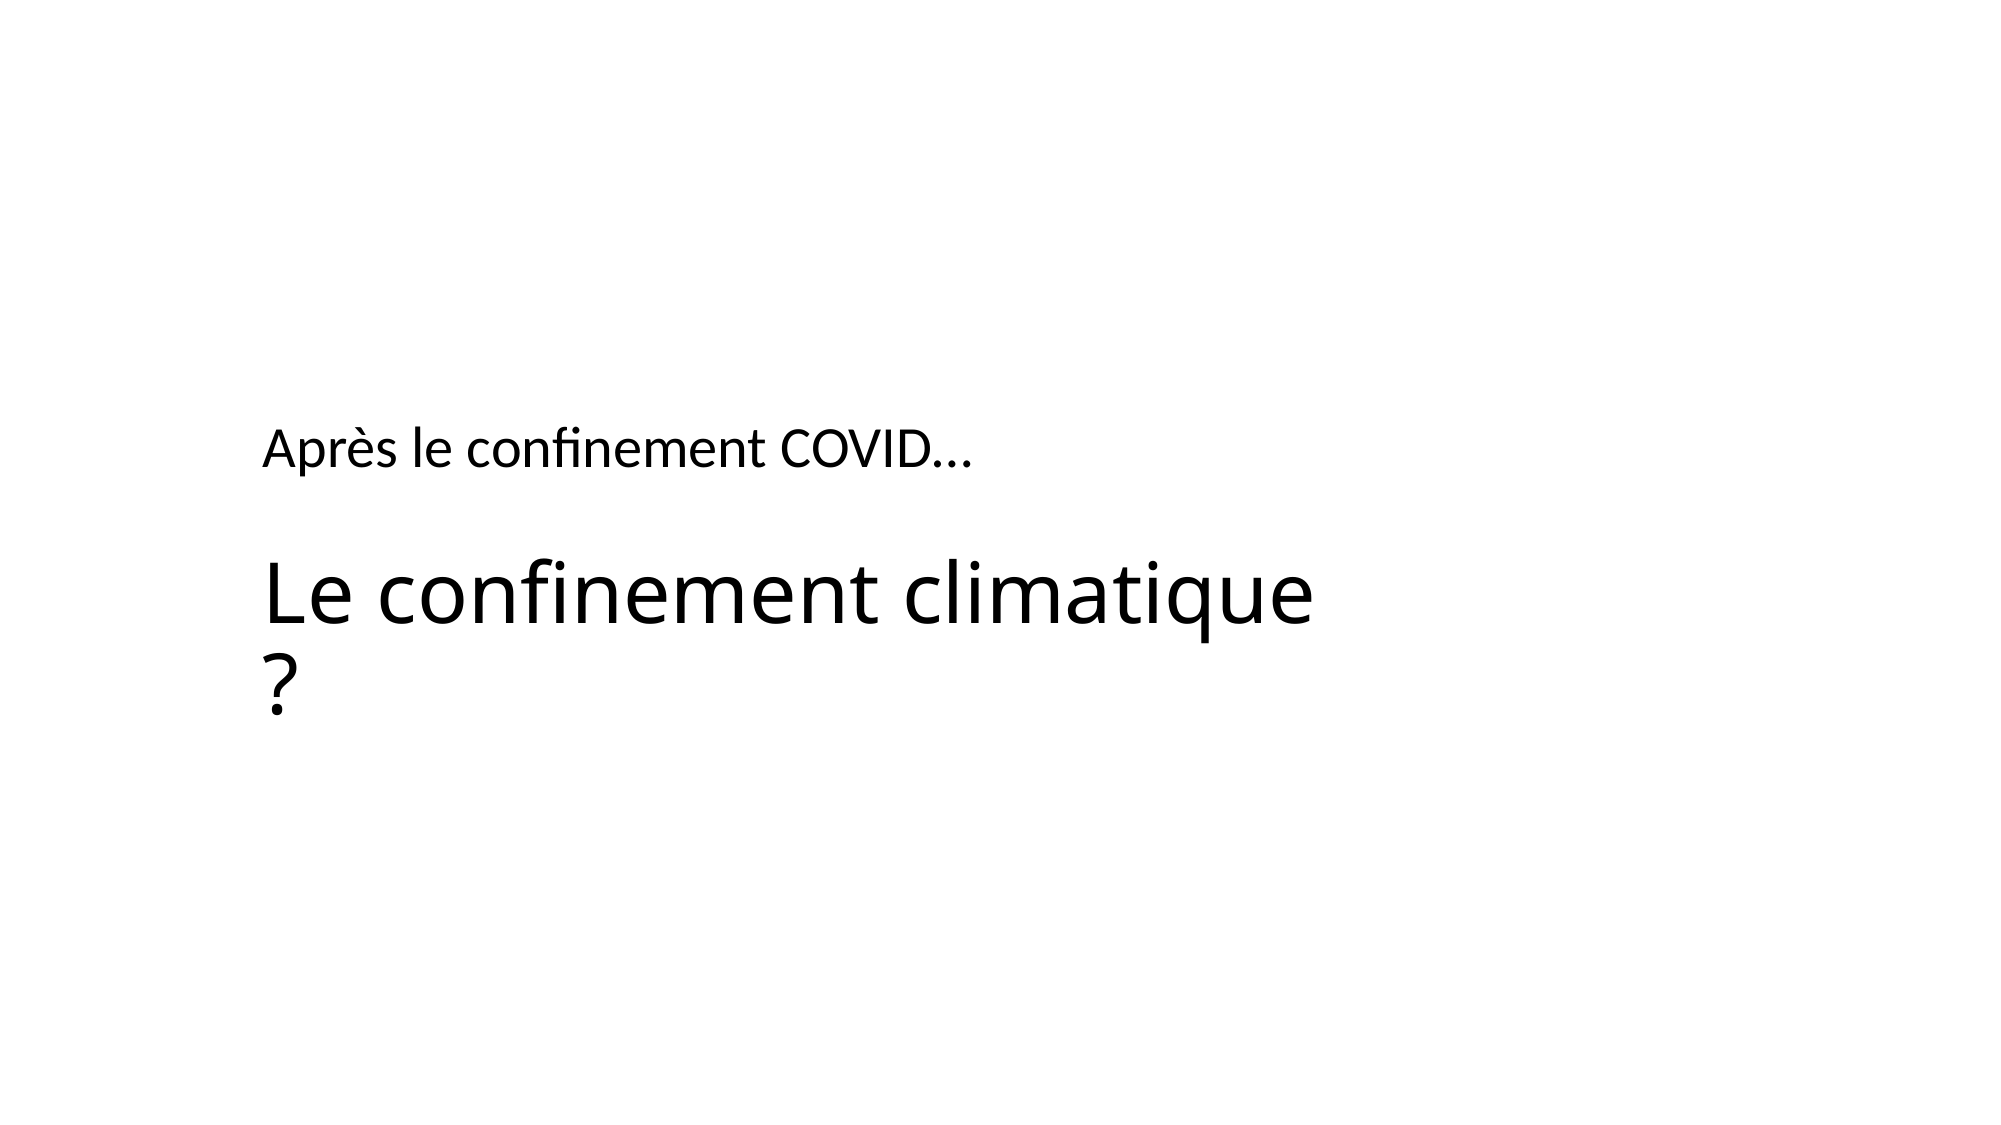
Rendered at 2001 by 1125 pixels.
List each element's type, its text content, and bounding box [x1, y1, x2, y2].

list Après le confinement COVID… [247, 410, 1278, 552]
title Le confinement climatique ? [247, 552, 1346, 741]
text_box [529, 485, 1438, 684]
